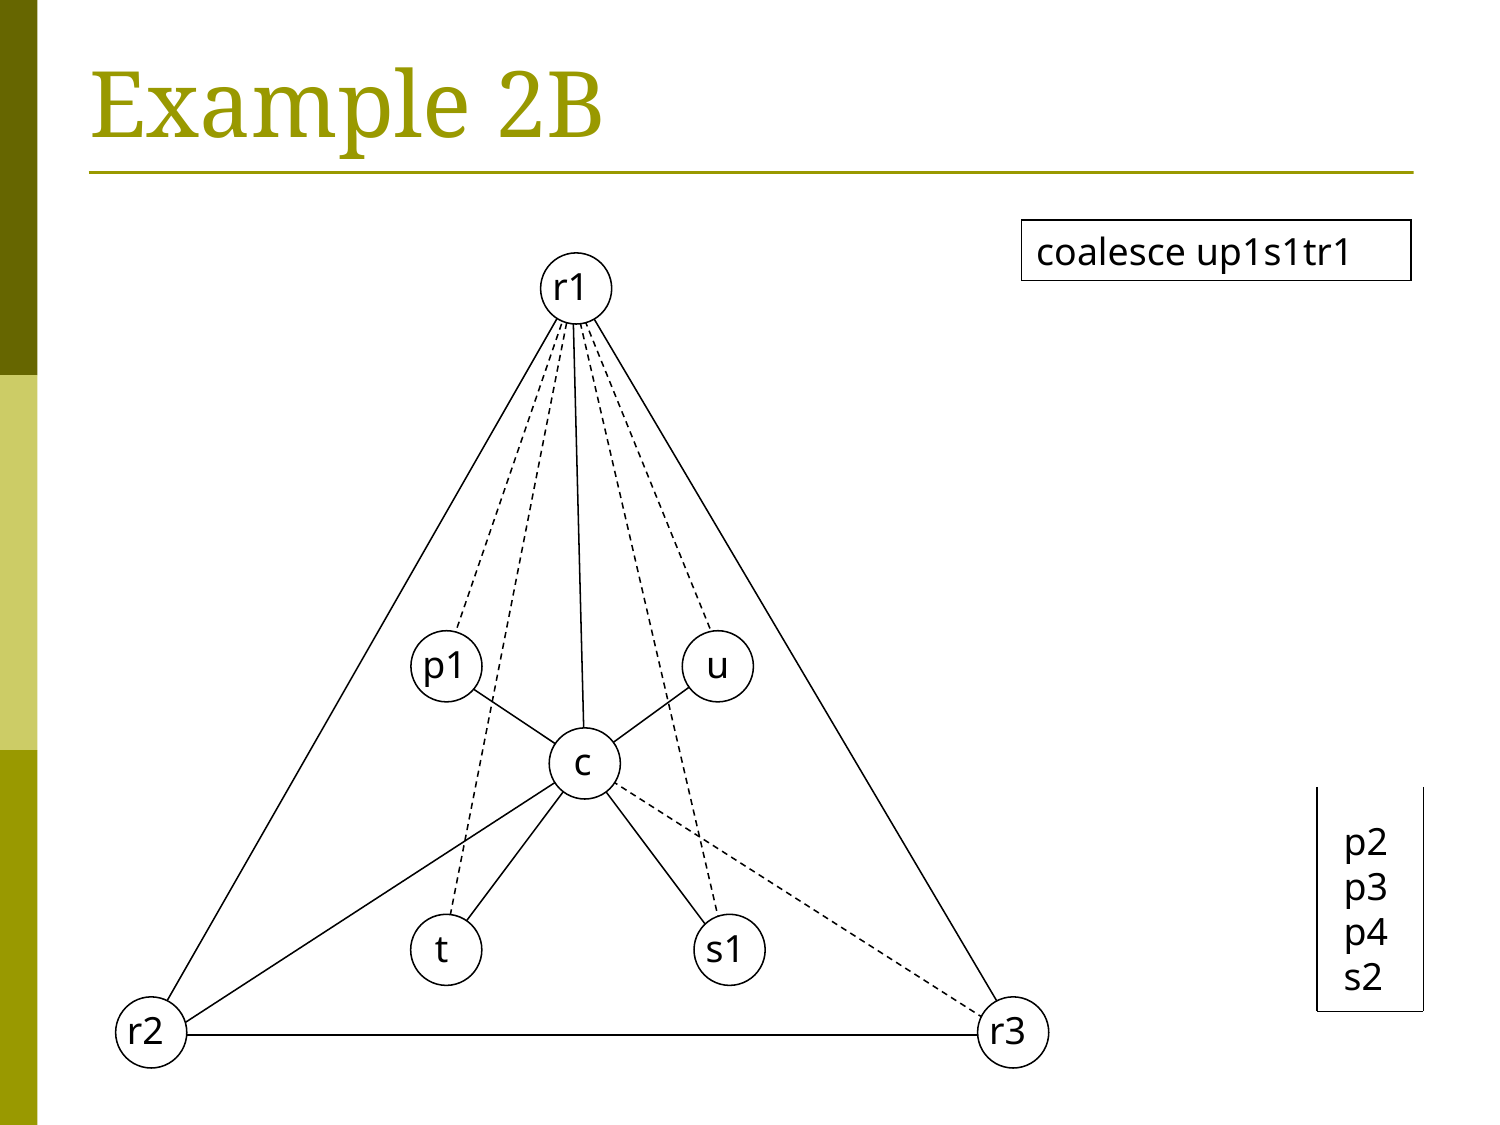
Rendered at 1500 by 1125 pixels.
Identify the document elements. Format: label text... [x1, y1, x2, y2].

text_box t [420, 916, 464, 978]
title Example 2B [75, 45, 1426, 173]
text_box u [691, 633, 745, 694]
text_box [707, 978, 752, 986]
text_box c [558, 730, 607, 791]
text_box [695, 694, 741, 702]
text_box r3 [974, 999, 1057, 1060]
text_box p1 [407, 633, 498, 694]
text_box s1 [690, 916, 777, 978]
text_box p2 p3 p4 s2 [1328, 810, 1407, 1007]
text_box r1 [537, 255, 620, 316]
text_box [128, 1060, 174, 1069]
text_box [553, 316, 599, 325]
text_box [990, 1060, 1036, 1069]
text_box coalesce up1s1tr1 [1021, 219, 1412, 281]
text_box [745, 643, 754, 690]
text_box [410, 925, 420, 974]
text_box r2 [112, 999, 195, 1060]
text_box [424, 694, 469, 702]
text_box [549, 740, 558, 787]
text_box [682, 643, 691, 690]
text_box [424, 919, 482, 986]
text_box [562, 735, 621, 800]
